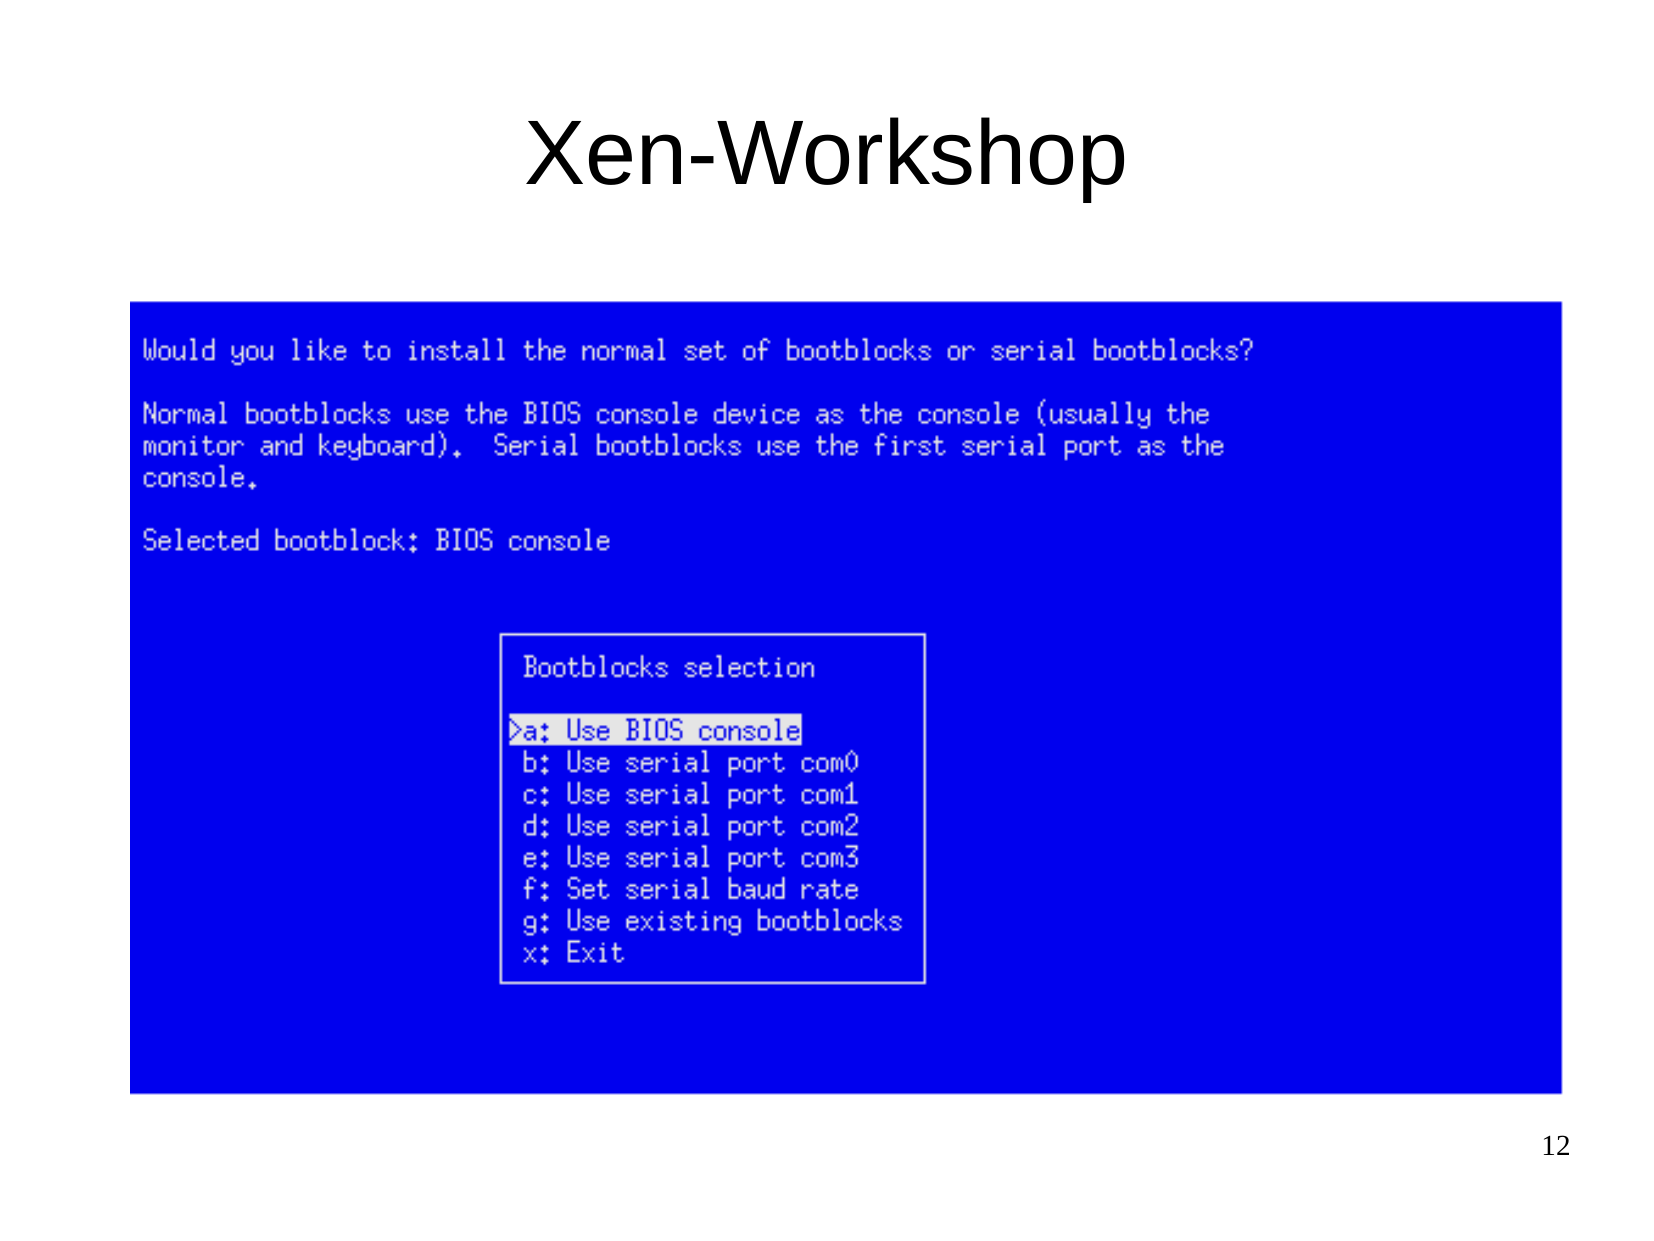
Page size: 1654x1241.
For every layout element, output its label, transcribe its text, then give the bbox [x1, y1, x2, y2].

picture [130, 300, 1565, 1097]
title Xen-Workshop [82, 49, 1571, 257]
